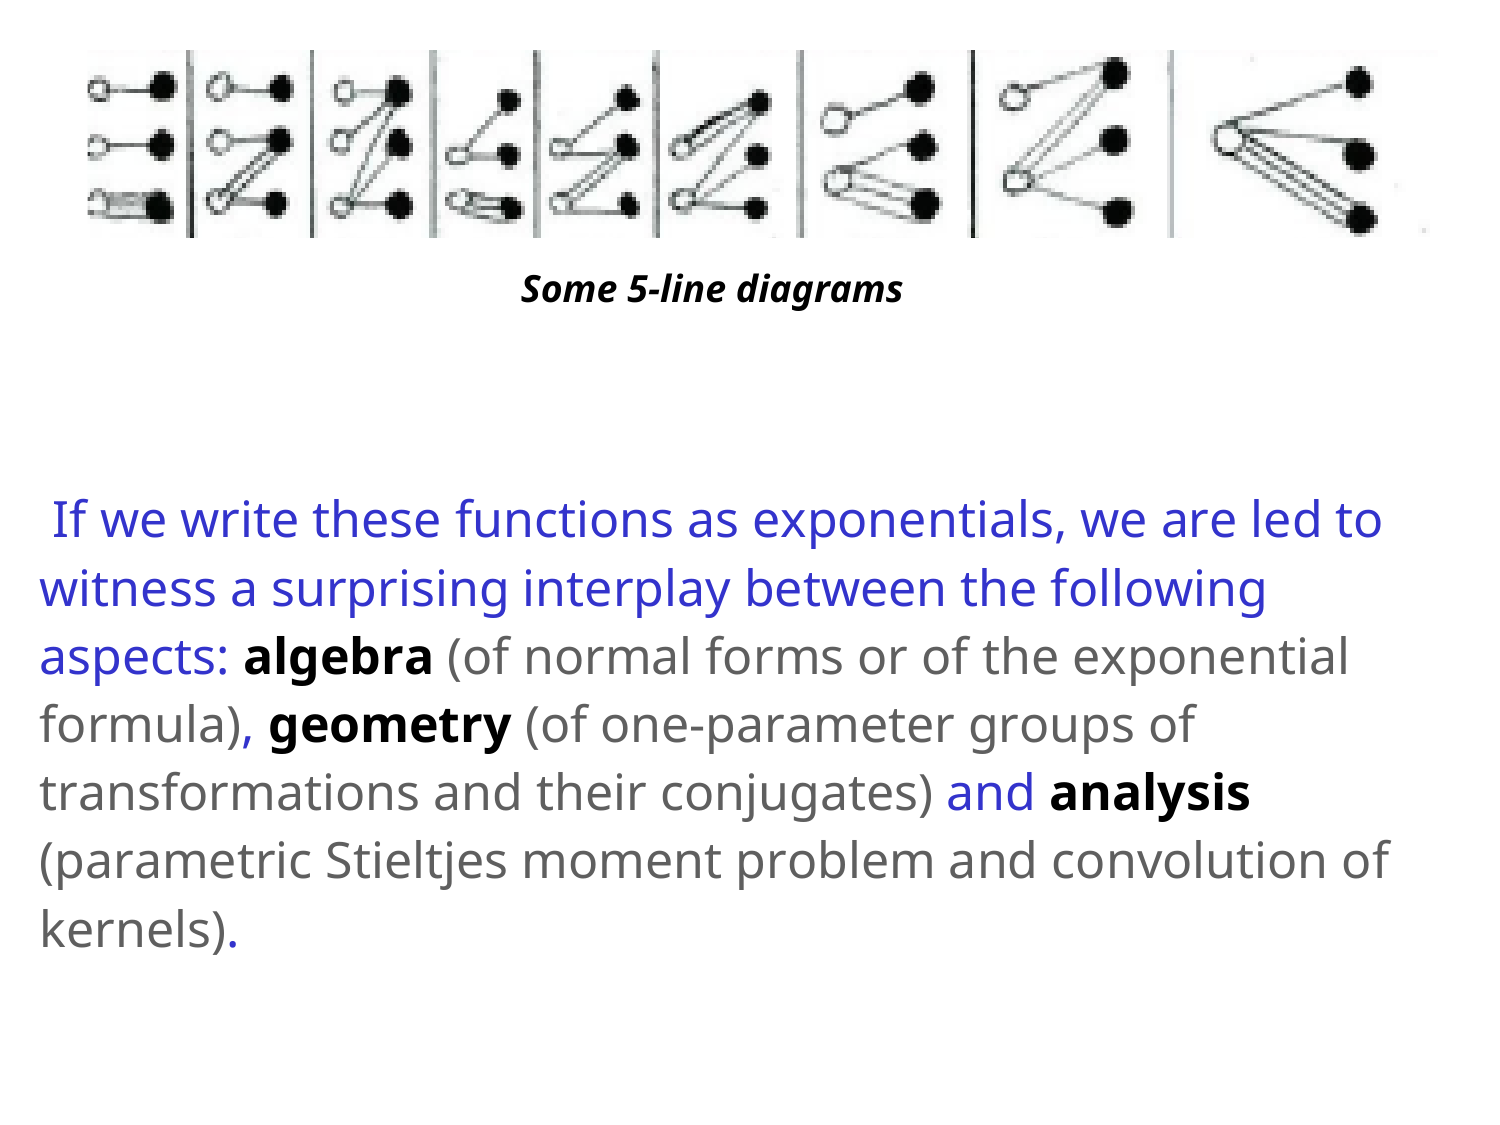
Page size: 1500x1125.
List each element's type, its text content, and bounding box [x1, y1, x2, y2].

picture [87, 50, 1438, 238]
text_box Some 5-line diagrams [150, 255, 1276, 322]
text_box If we write these functions as exponentials, we are led to witness a surprising interplay between the following aspects: algebra (of normal forms or of the exponential formula), geometry (of one-parameter groups of transformations and their conjugates) and analysis (parametric Stieltjes moment problem and convolution of kernels). [24, 408, 1450, 970]
